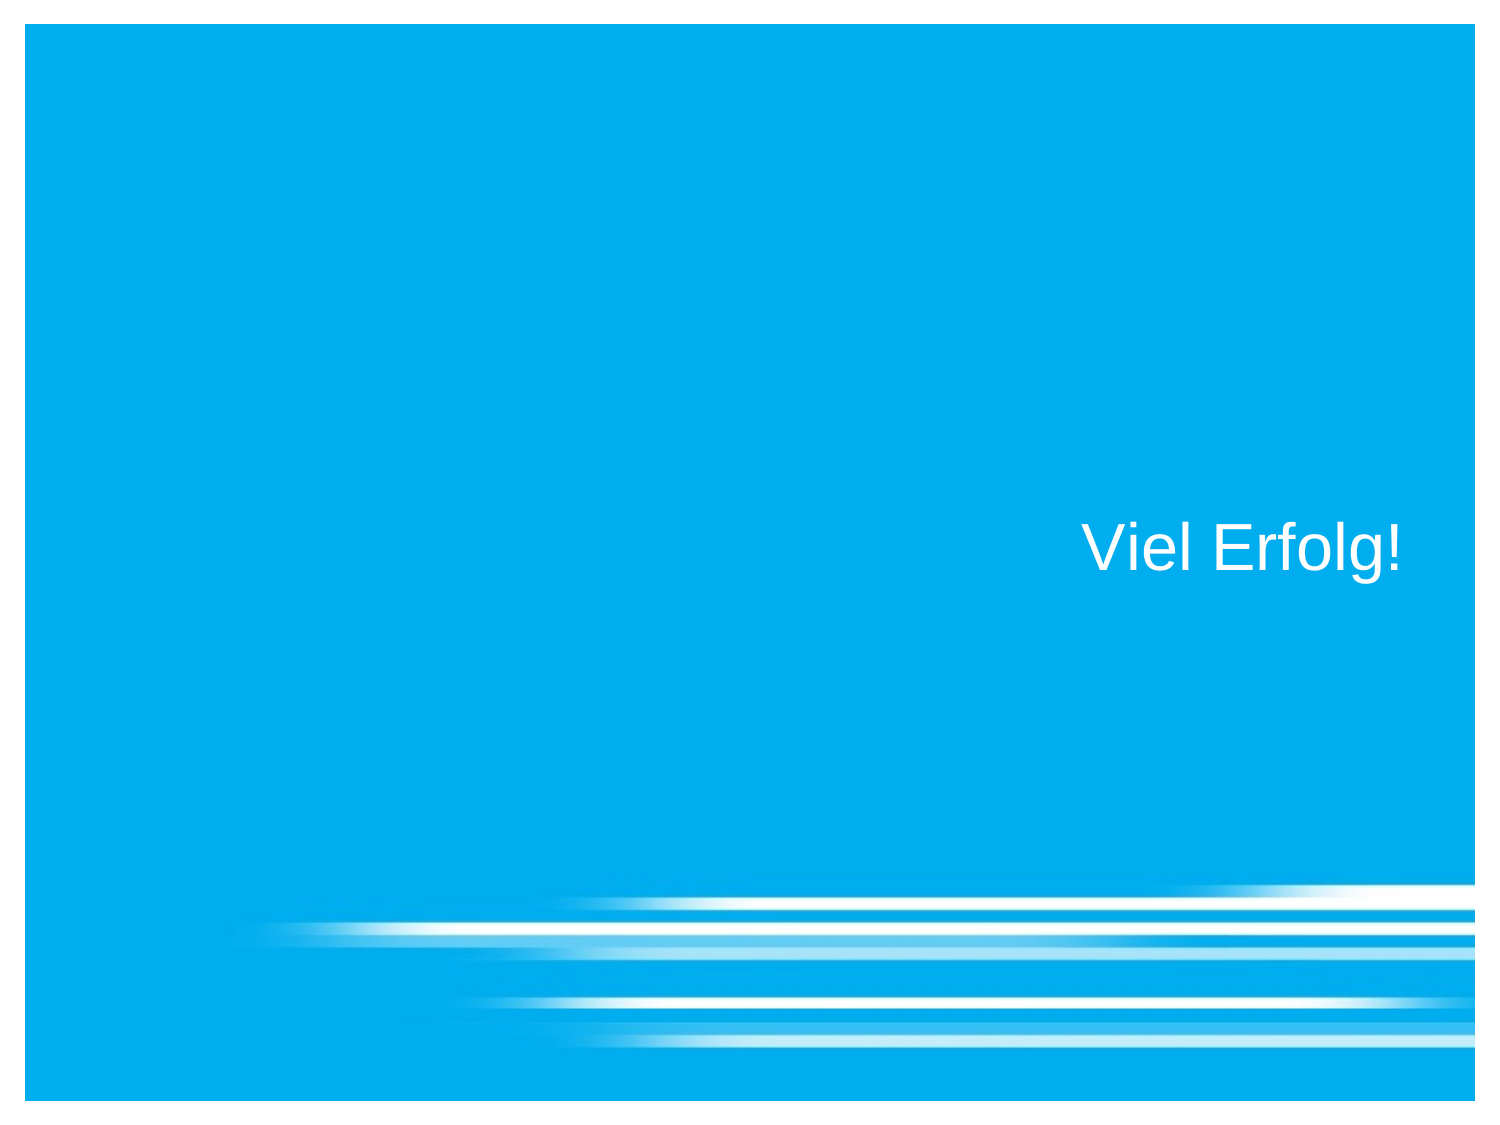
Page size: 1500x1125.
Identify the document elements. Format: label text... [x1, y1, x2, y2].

picture [572, 884, 1475, 911]
title Viel Erfolg! [53, 449, 1404, 638]
picture [483, 996, 1475, 1009]
picture [579, 1023, 1475, 1048]
picture [278, 921, 1475, 961]
